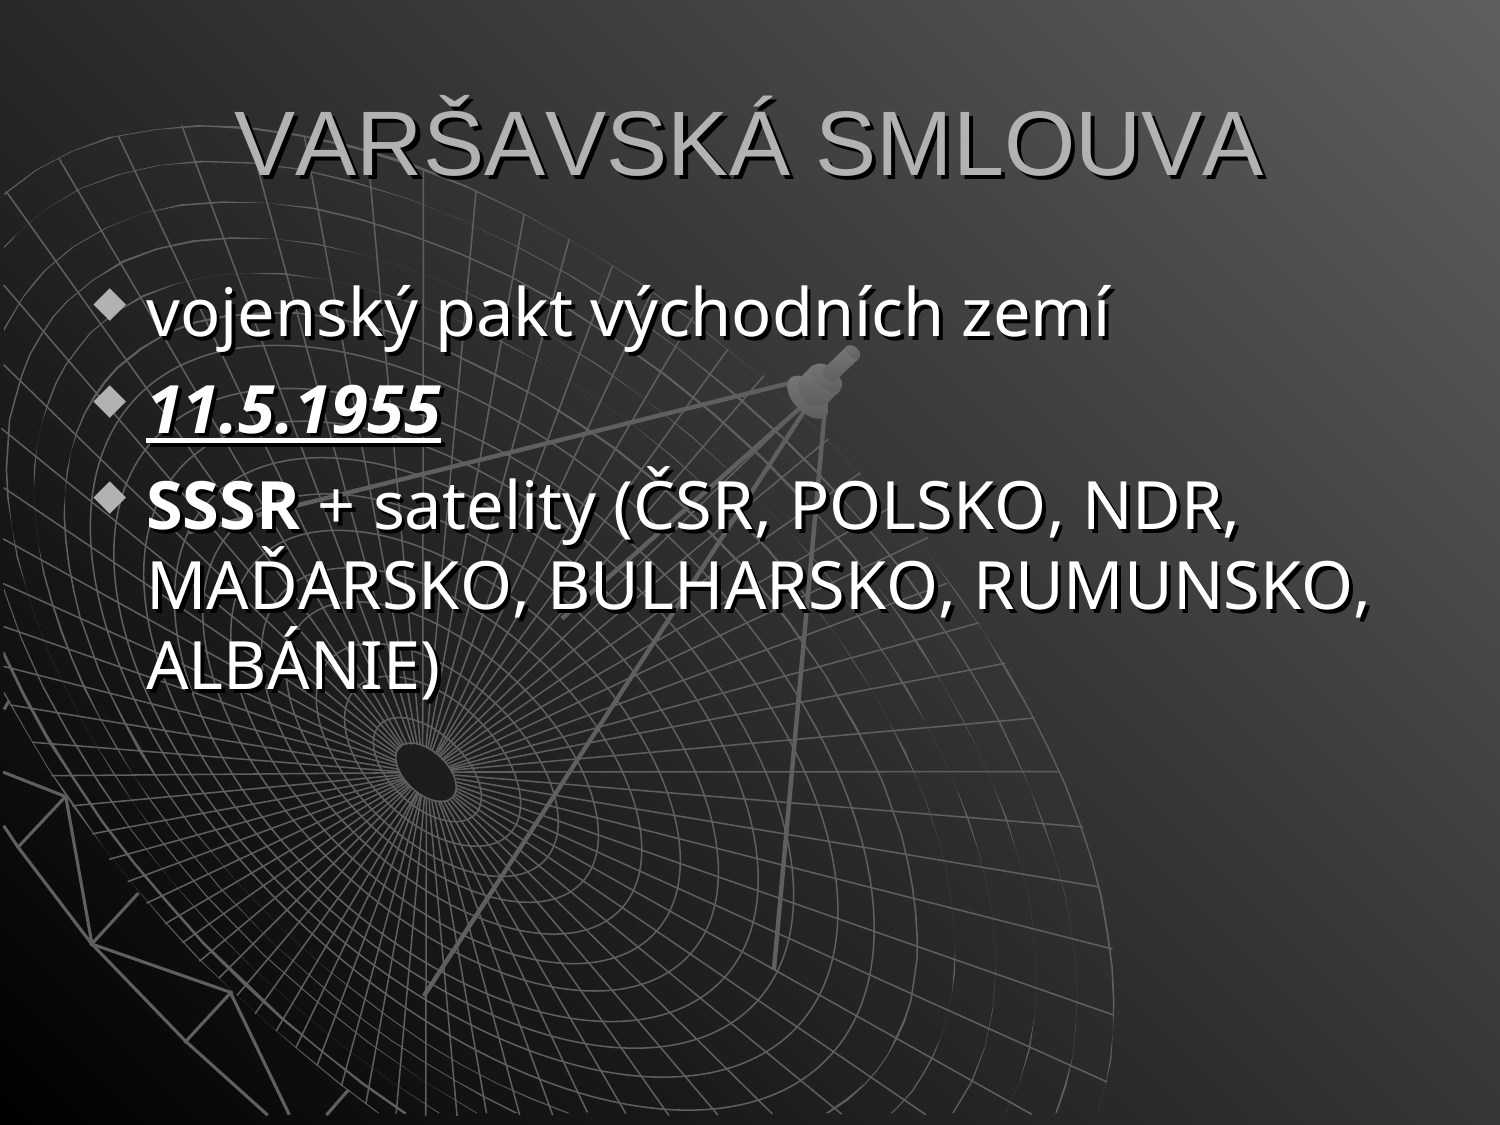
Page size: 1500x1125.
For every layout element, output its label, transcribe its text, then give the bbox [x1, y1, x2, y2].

list vojenský pakt východních zemí 11.5.1955 SSSR + satelity (ČSR, POLSKO, NDR, MAĎARSKO, BULHARSKO, RUMUNSKO, ALBÁNIE) [75, 262, 1426, 1006]
title VARŠAVSKÁ SMLOUVA [75, 45, 1426, 233]
